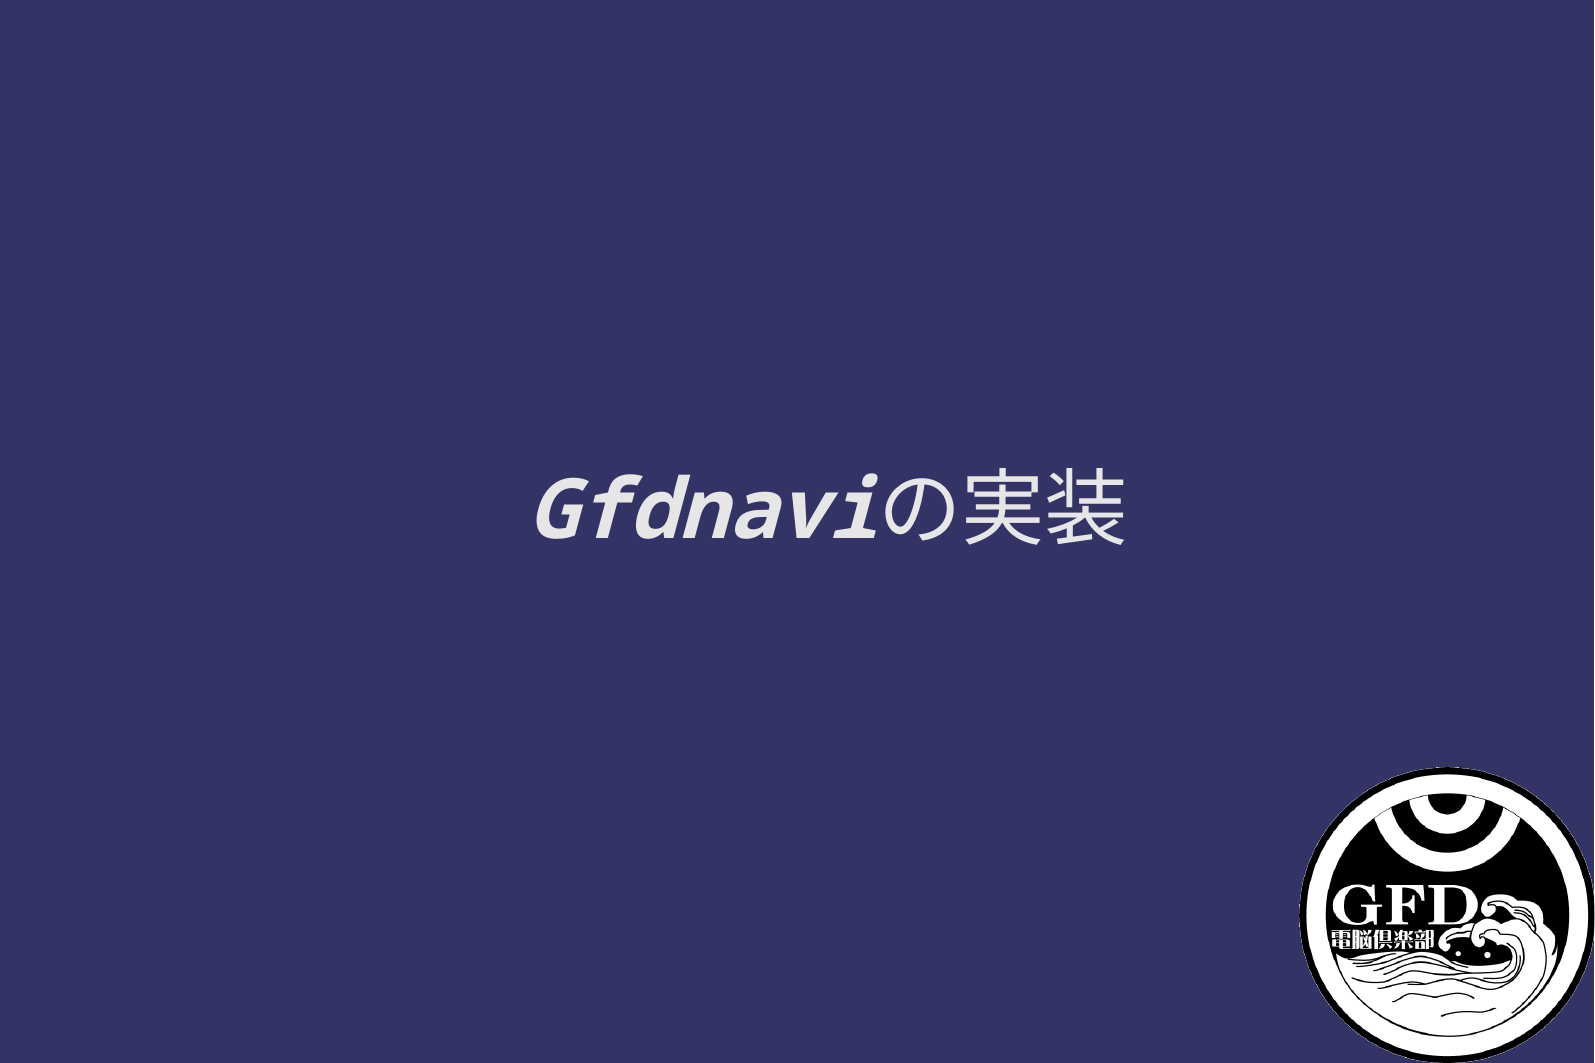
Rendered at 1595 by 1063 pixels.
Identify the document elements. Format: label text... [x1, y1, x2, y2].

title Gfdnaviの実装 [147, 413, 1510, 591]
picture [1299, 767, 1595, 1063]
